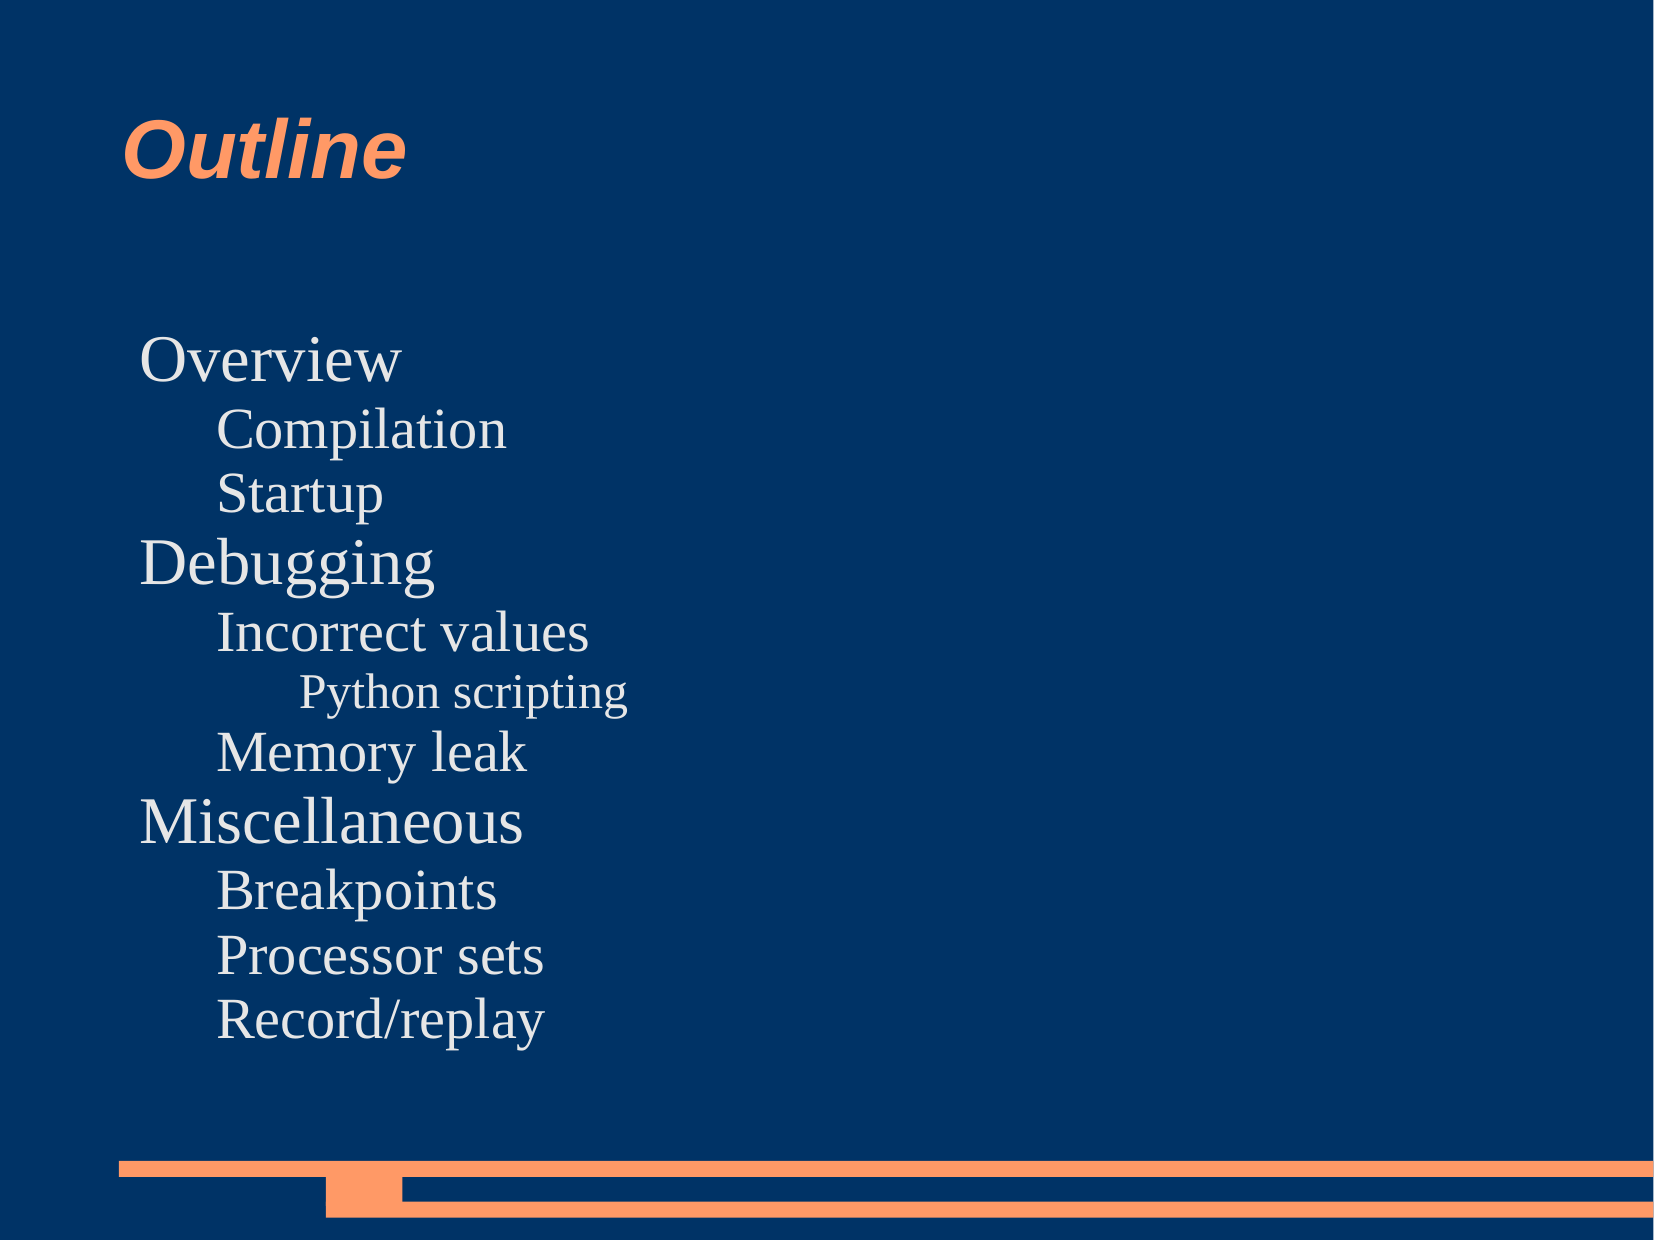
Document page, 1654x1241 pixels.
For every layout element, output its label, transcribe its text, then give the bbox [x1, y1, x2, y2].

list Overview Compilation Startup Debugging Incorrect values Python scripting Memory leak Miscellaneous Breakpoints Processor sets Record/replay [121, 322, 1561, 1118]
title Outline [121, 46, 1534, 254]
